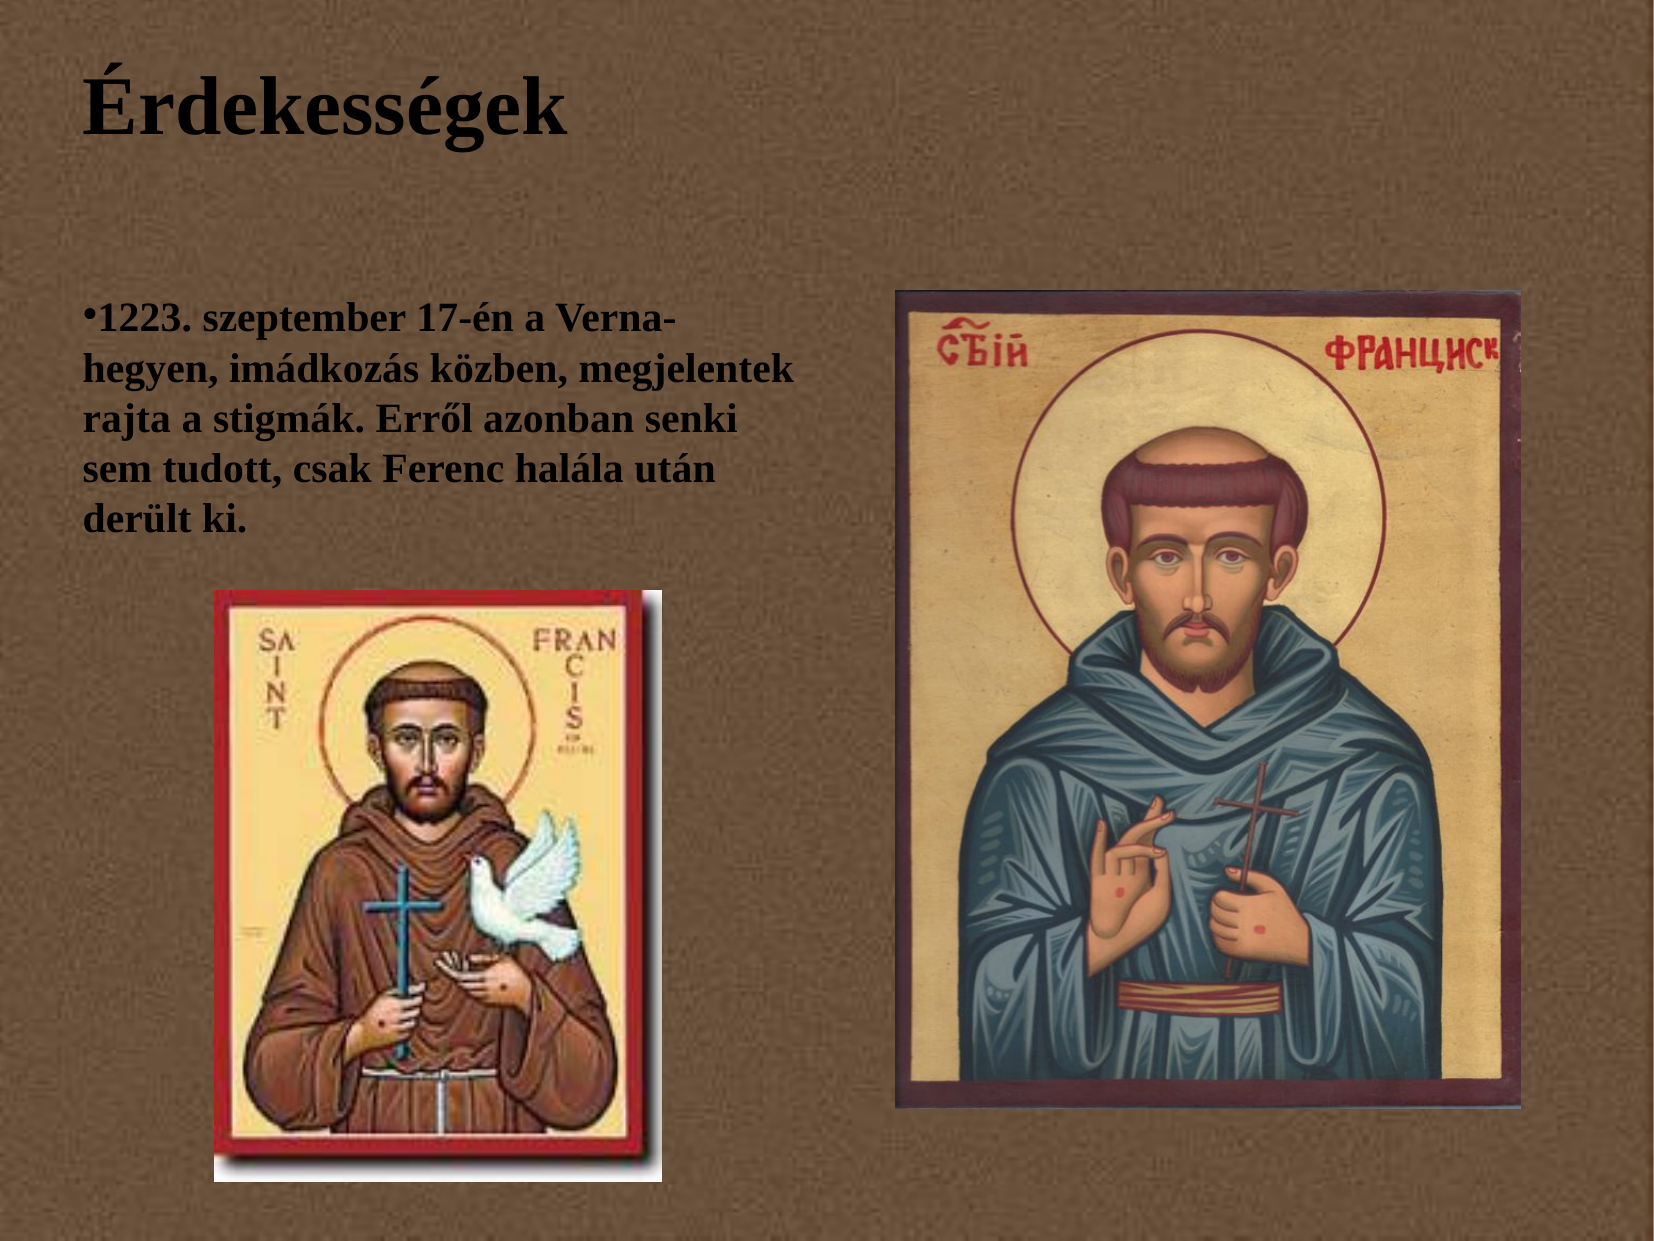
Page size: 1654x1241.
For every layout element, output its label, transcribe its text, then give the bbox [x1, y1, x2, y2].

picture [214, 590, 662, 1182]
picture [895, 290, 1521, 1109]
title Érdekességek [82, 49, 1571, 154]
list 1223. szeptember 17-én a Verna-hegyen, imádkozás közben, megjelentek rajta a stigmák. Erről azonban senki sem tudott, csak Ferenc halála után derült ki. [82, 290, 809, 1109]
